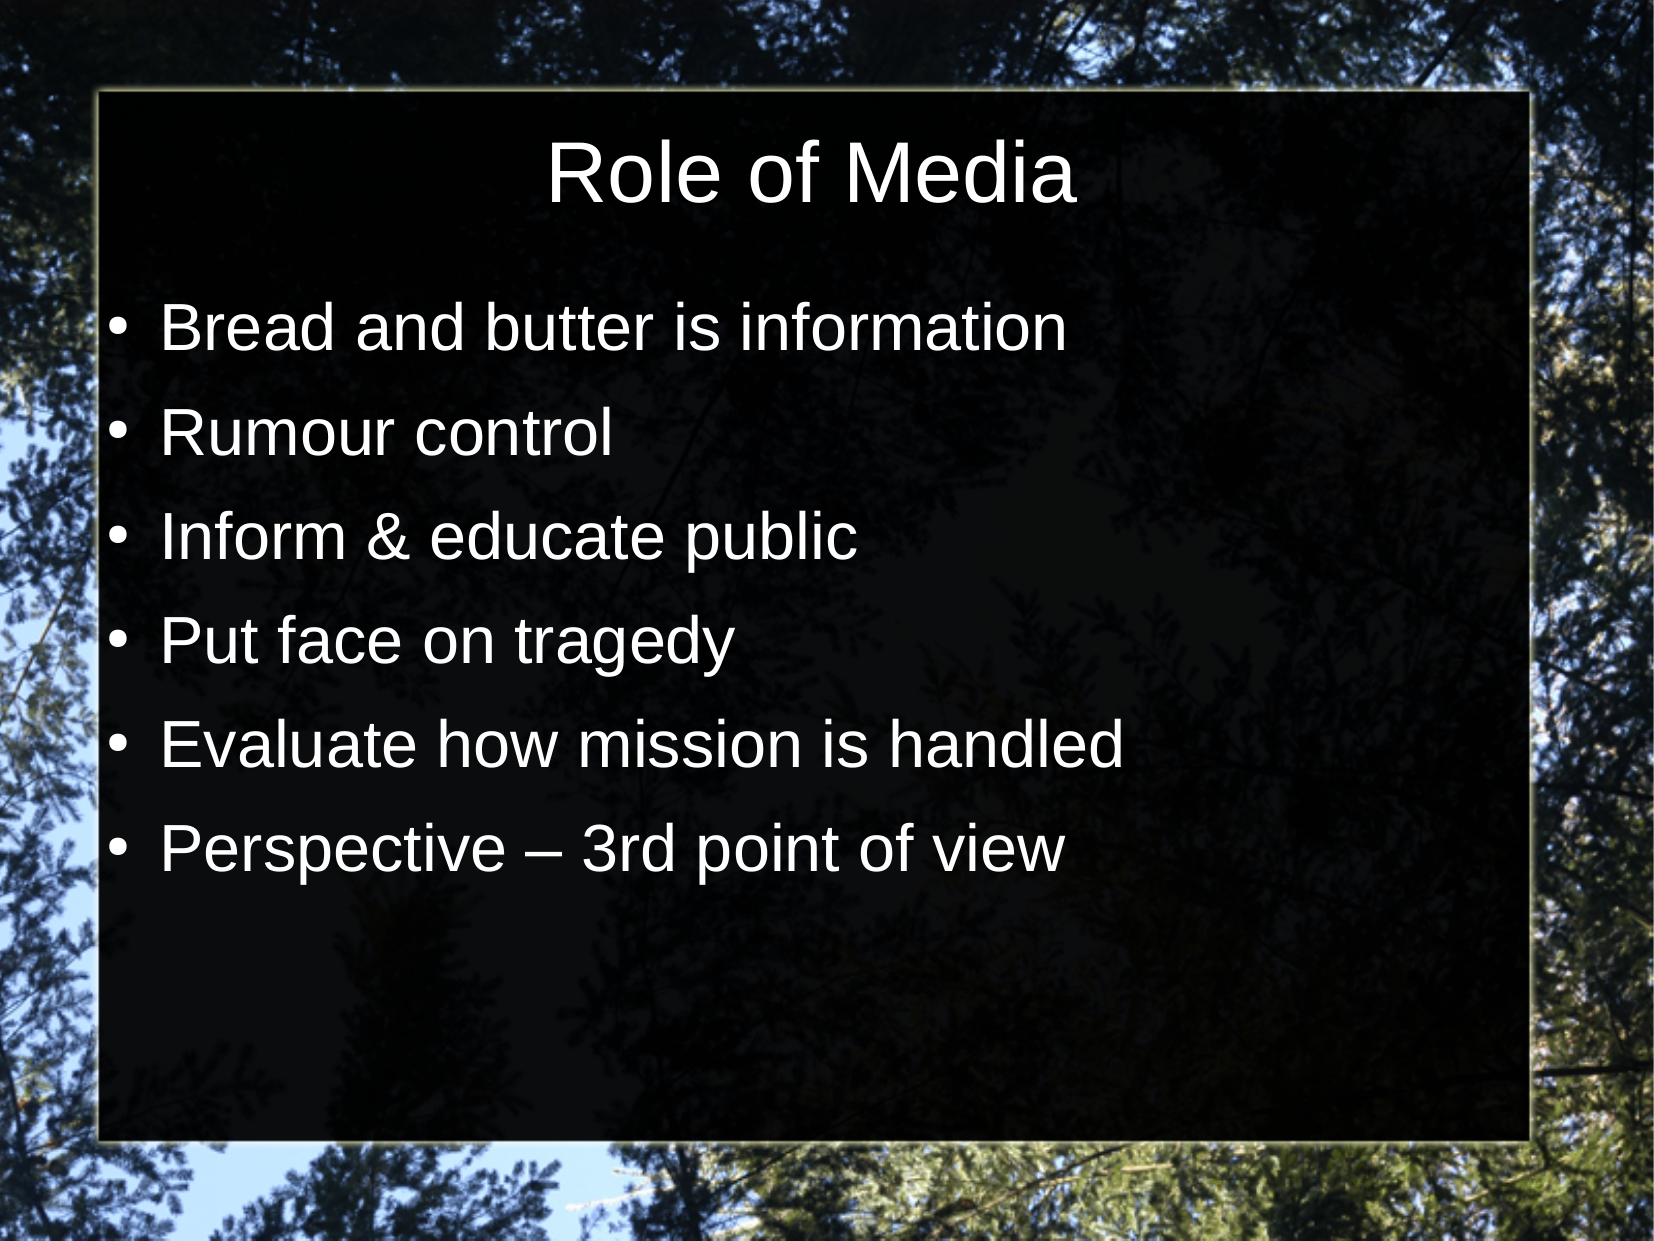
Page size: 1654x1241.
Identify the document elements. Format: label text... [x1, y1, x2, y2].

title Role of Media [88, 88, 1536, 257]
list Bread and butter is information Rumour control Inform & educate public Put face on tragedy Evaluate how mission is handled Perspective – 3rd point of view [88, 290, 1536, 1010]
picture [0, 0, 1654, 1241]
